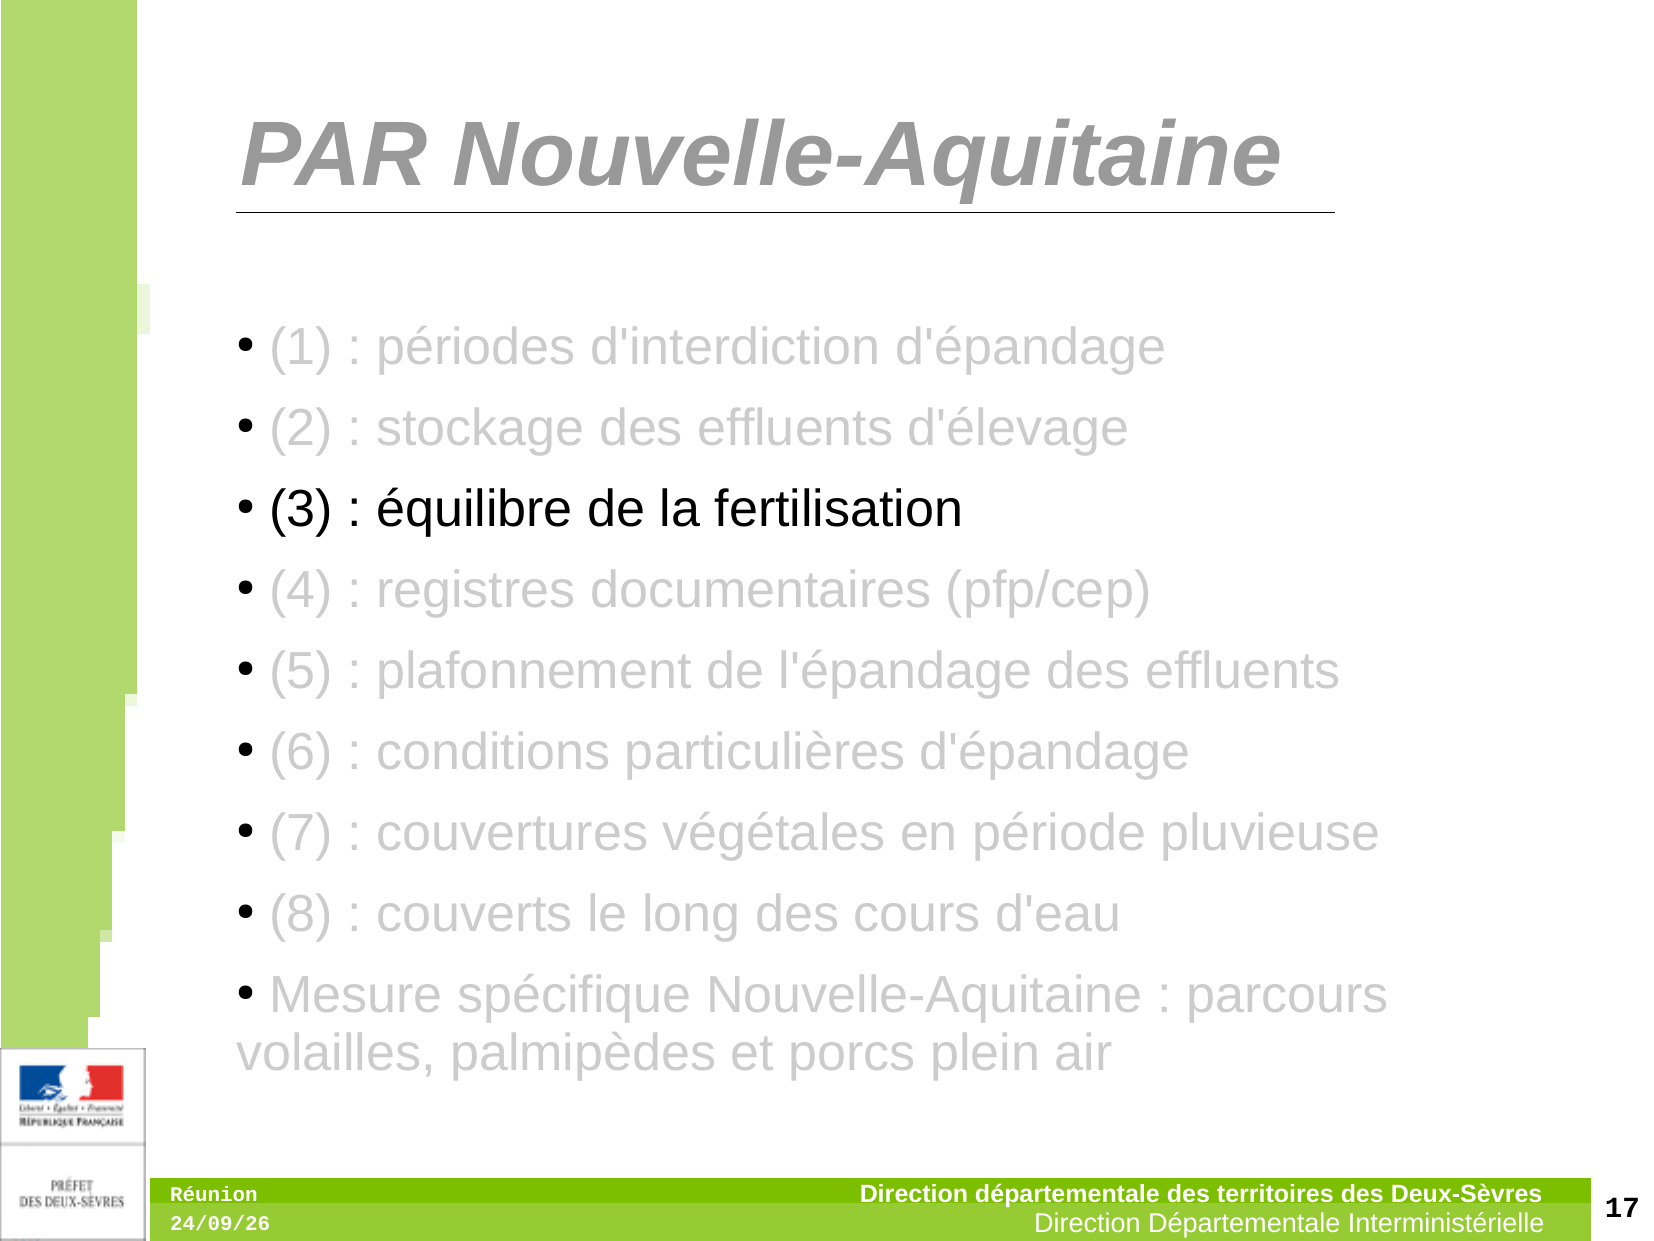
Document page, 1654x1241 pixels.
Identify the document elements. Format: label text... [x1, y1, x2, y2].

text_box PAR Nouvelle-Aquitaine [240, 102, 1314, 205]
list (1) : périodes d'interdiction d'épandage (2) : stockage des effluents d'élevage (3) : équilibre de la fertilisation (4) : registres documentaires (pfp/cep) (5) : plafonnement de l'épandage des effluents (6) : conditions particulières d'épandage (7) : couvertures végétales en période pluvieuse (8) : couverts le long des cours d'eau Mesure spécifique Nouvelle-Aquitaine : parcours volailles, palmipèdes et porcs plein air [236, 236, 1509, 1124]
picture [0, 0, 1654, 1241]
